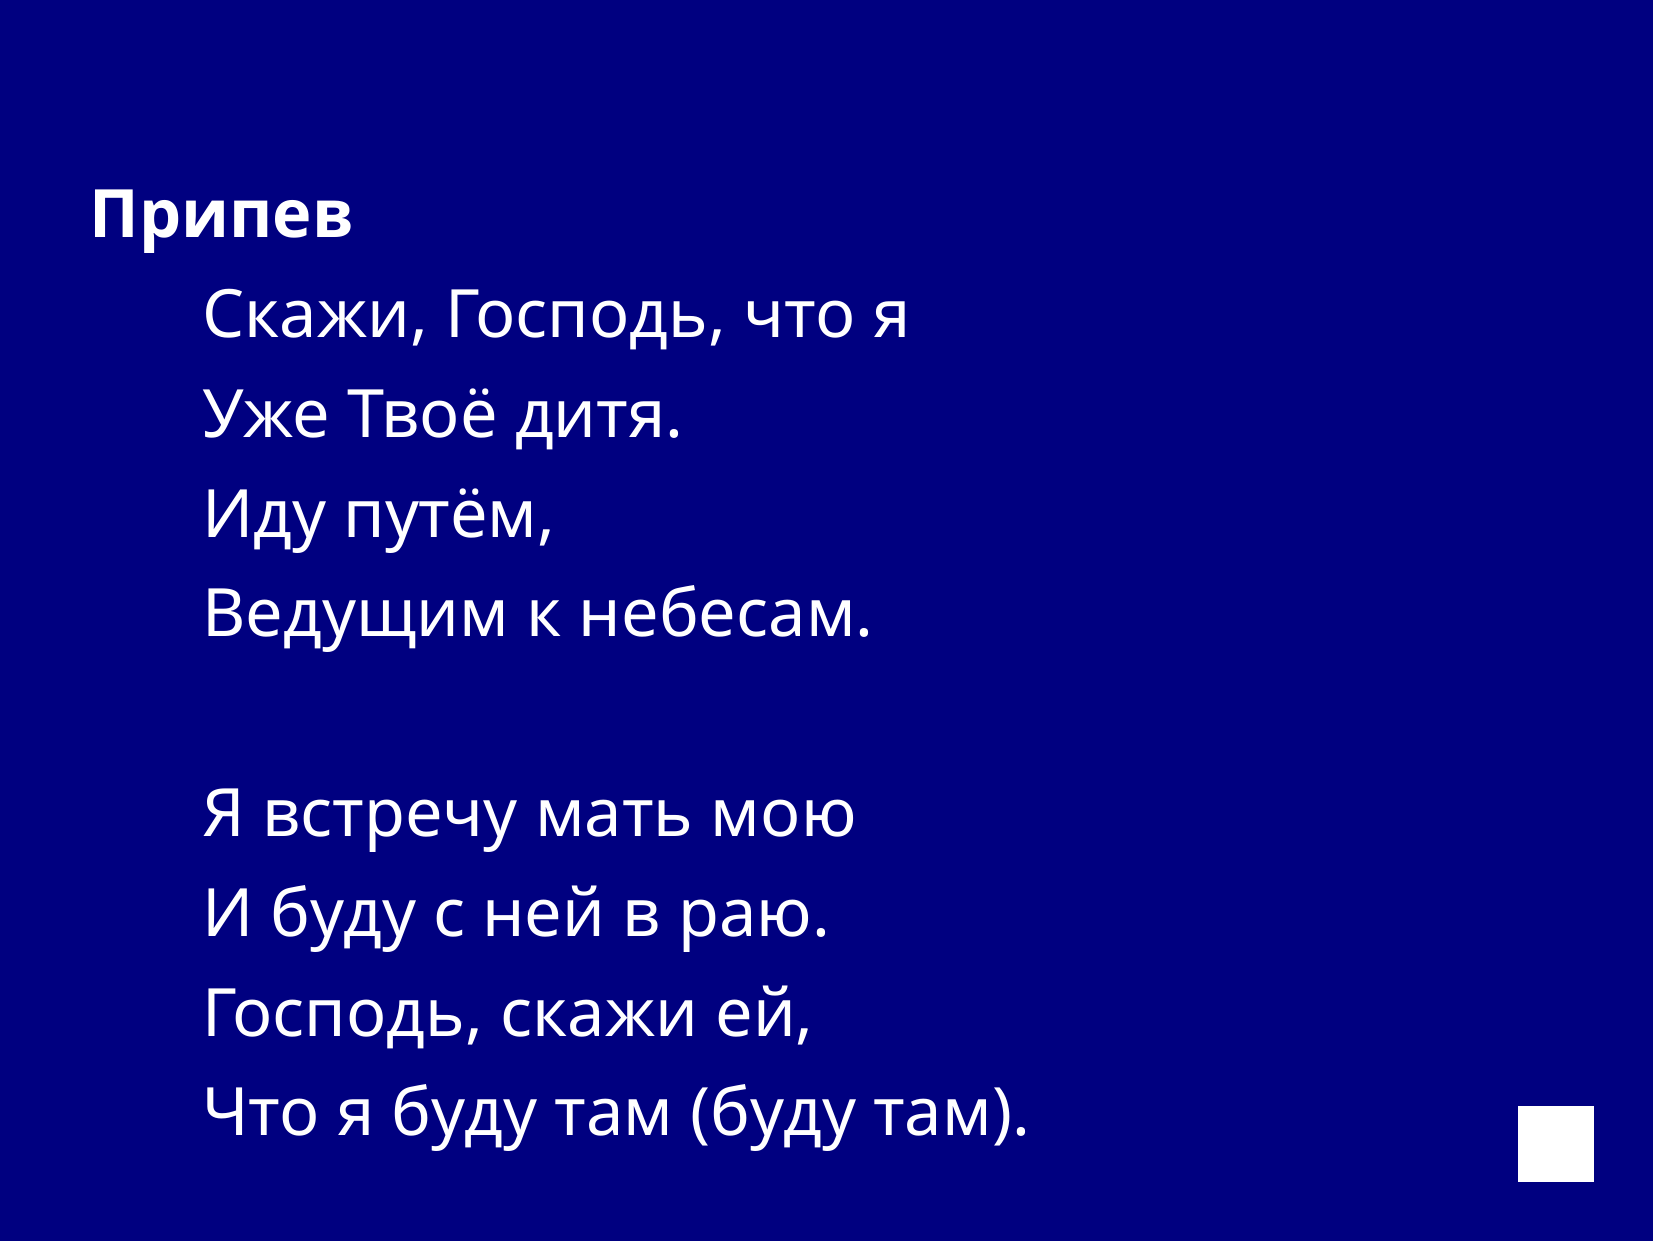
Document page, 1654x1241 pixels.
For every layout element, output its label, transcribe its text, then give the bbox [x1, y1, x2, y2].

text_box Припев Скажи, Господь, что я Уже Твоё дитя. Иду путём, Ведущим к небесам. Я встречу мать мою И буду с ней в раю. Господь, скажи ей, Что я буду там (буду там). [75, 150, 1653, 1163]
text_box [1518, 1106, 1594, 1182]
